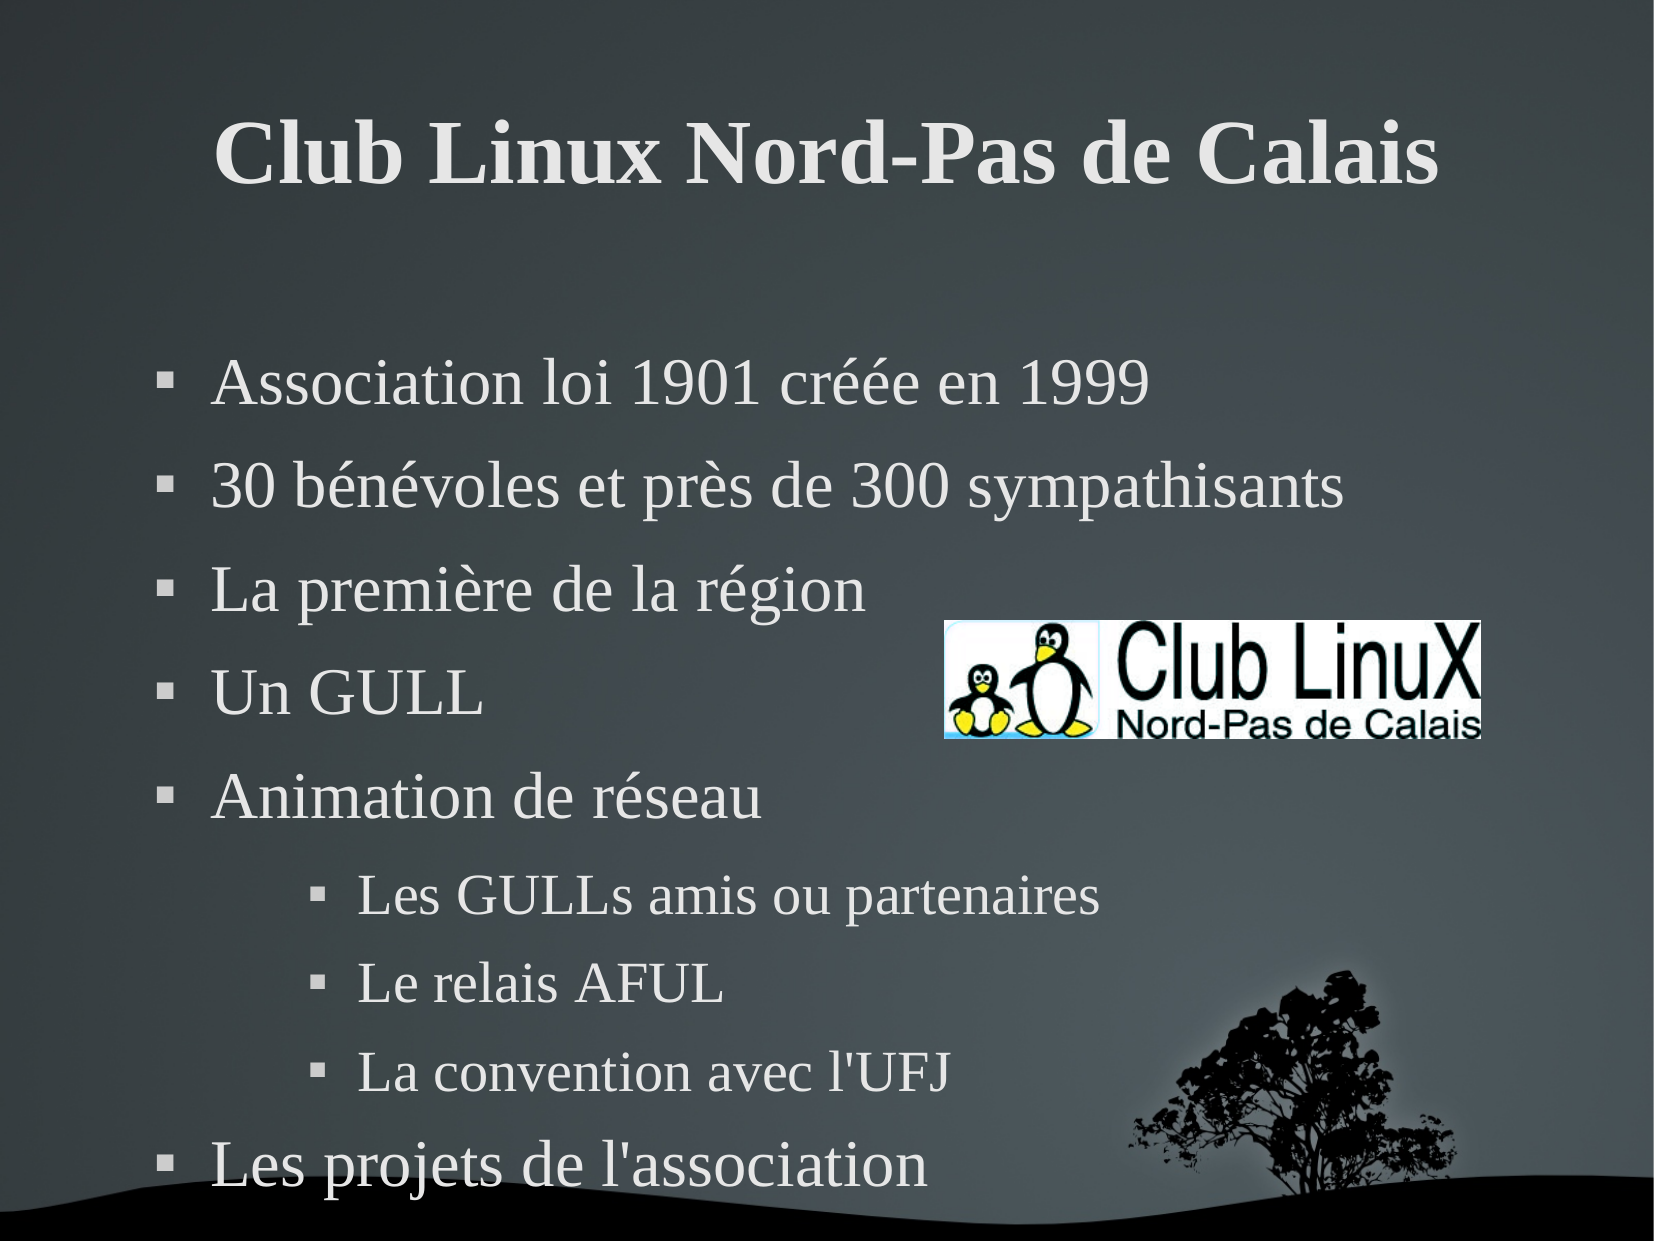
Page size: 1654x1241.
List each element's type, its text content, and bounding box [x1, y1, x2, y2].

list Association loi 1901 créée en 1999 30 bénévoles et près de 300 sympathisants La première de la région Un GULL Animation de réseau Les GULLs amis ou partenaires Le relais AFUL La convention avec l'UFJ Les projets de l'association [121, 344, 1534, 1241]
picture [944, 620, 1481, 739]
title Club Linux Nord-Pas de Calais [82, 49, 1571, 257]
picture [0, 0, 1654, 1241]
